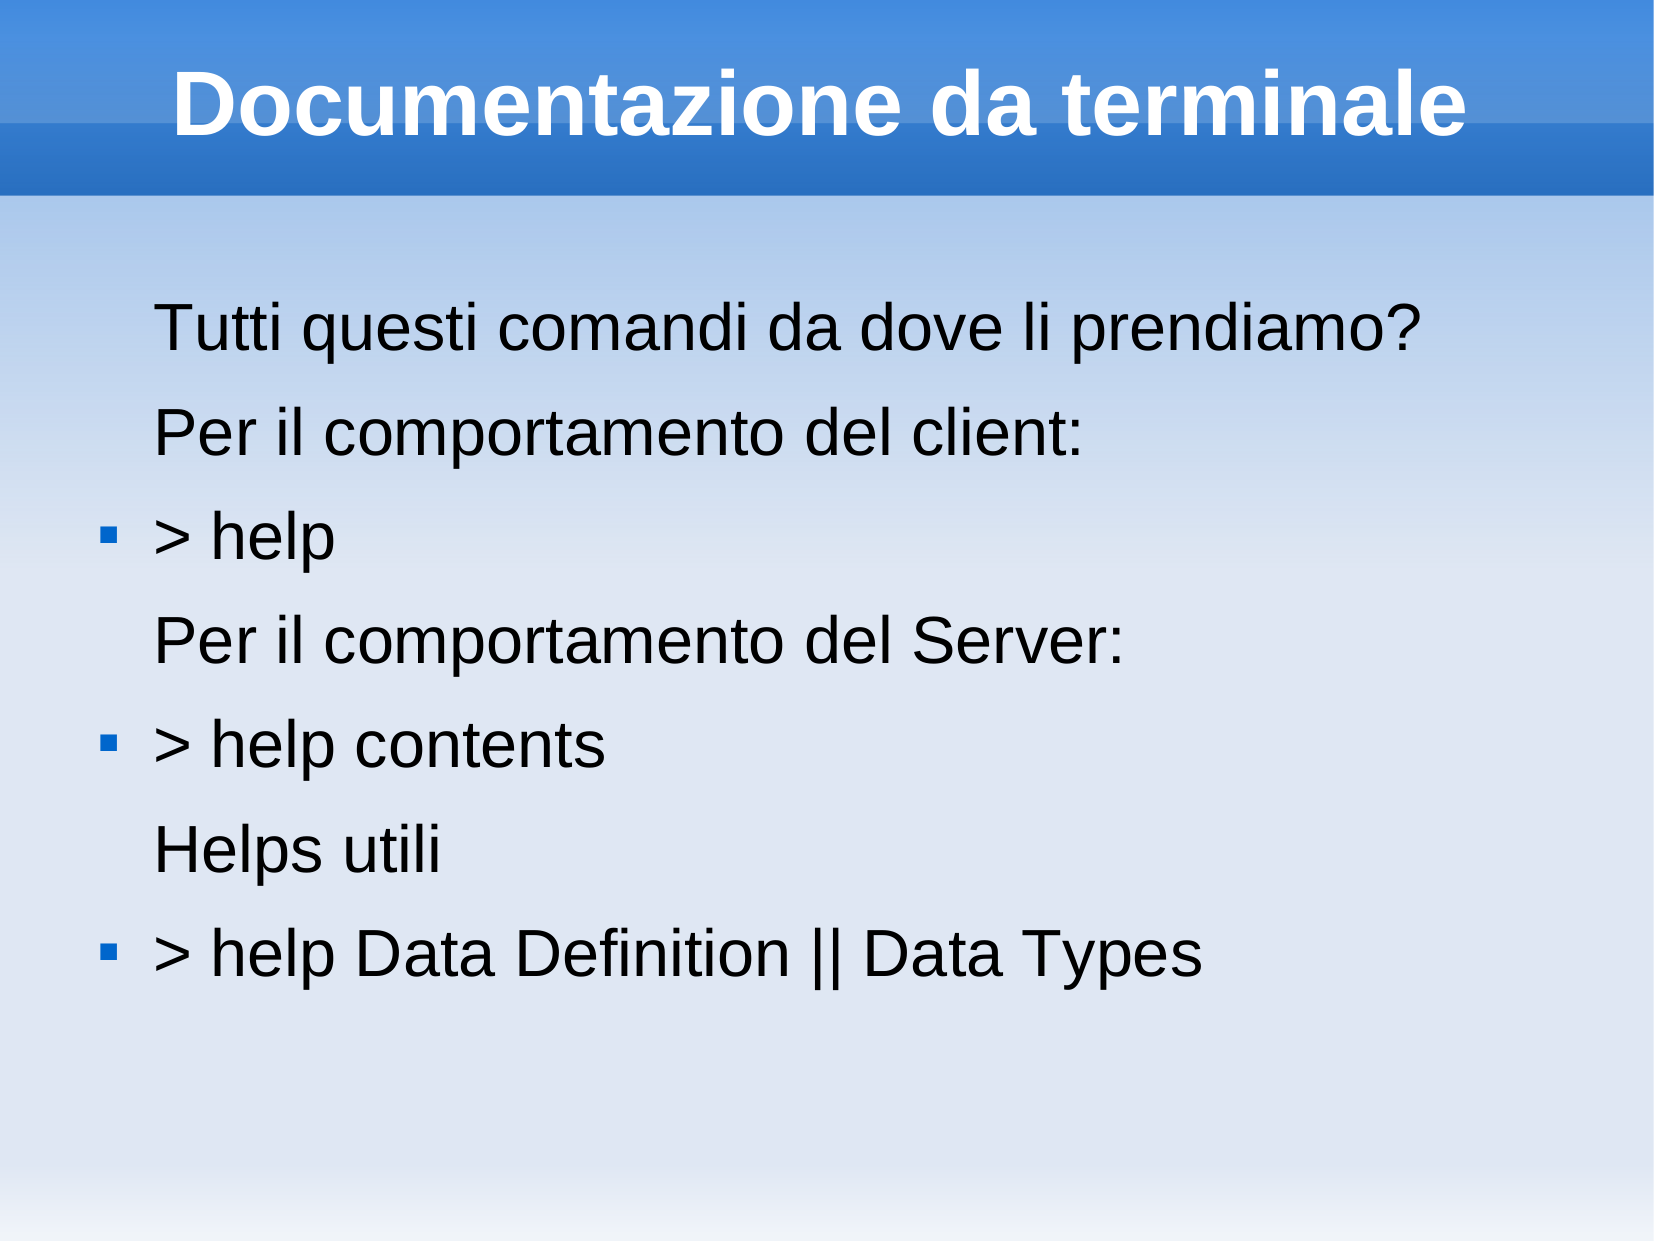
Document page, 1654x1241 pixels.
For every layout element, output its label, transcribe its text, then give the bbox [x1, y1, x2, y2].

list Tutti questi comandi da dove li prendiamo? Per il comportamento del client: > help Per il comportamento del Server: > help contents Helps utili > help Data Definition || Data Types [82, 290, 1571, 1094]
picture [0, 0, 1654, 1241]
title Documentazione da terminale [76, 7, 1565, 200]
